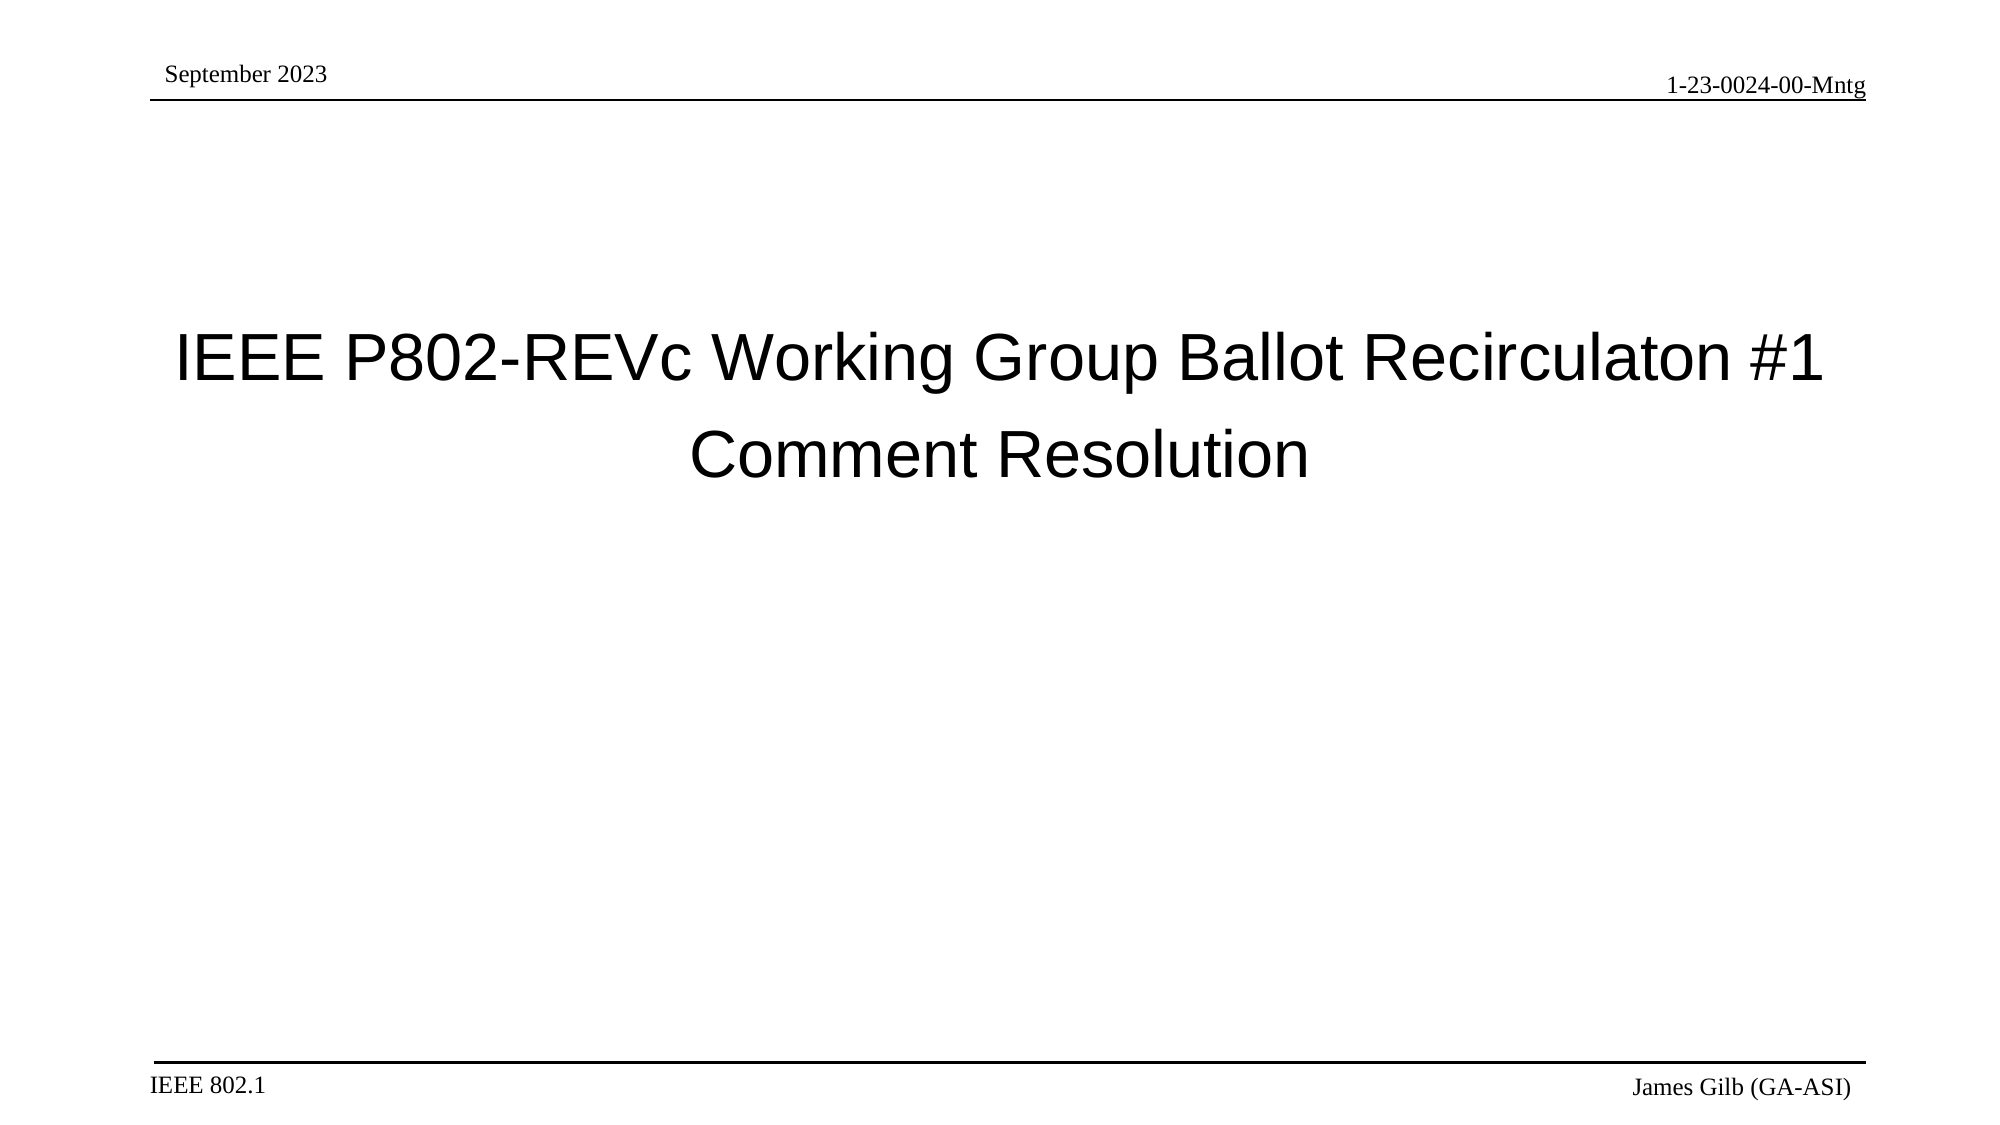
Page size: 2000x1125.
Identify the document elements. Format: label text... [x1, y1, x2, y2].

subtitle IEEE P802-REVc Working Group Ballot Recirculaton #1 Comment Resolution [125, 112, 1876, 693]
